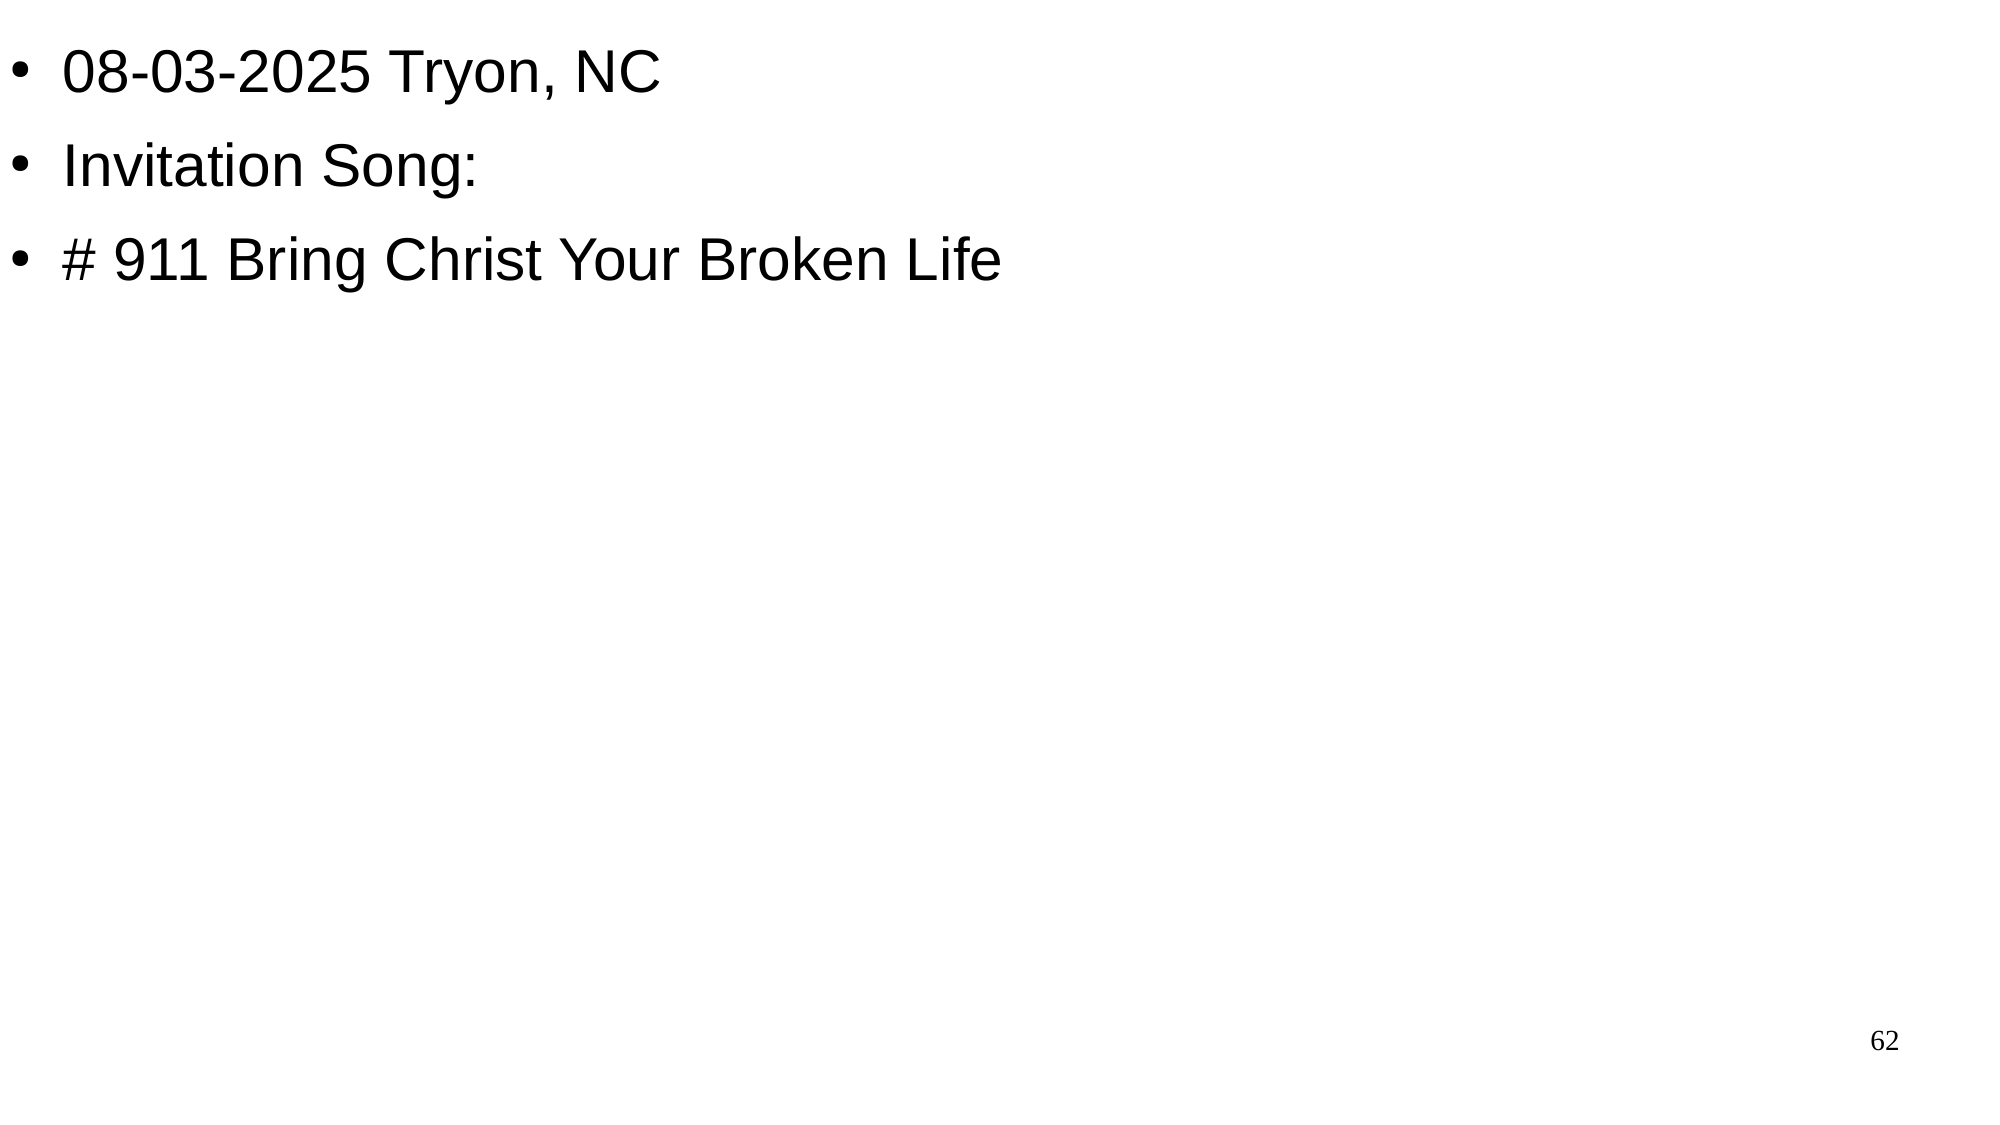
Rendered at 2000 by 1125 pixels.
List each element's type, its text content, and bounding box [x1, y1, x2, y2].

list 08-03-2025 Tryon, NC Invitation Song: # 911 Bring Christ Your Broken Life [0, 37, 1988, 1125]
